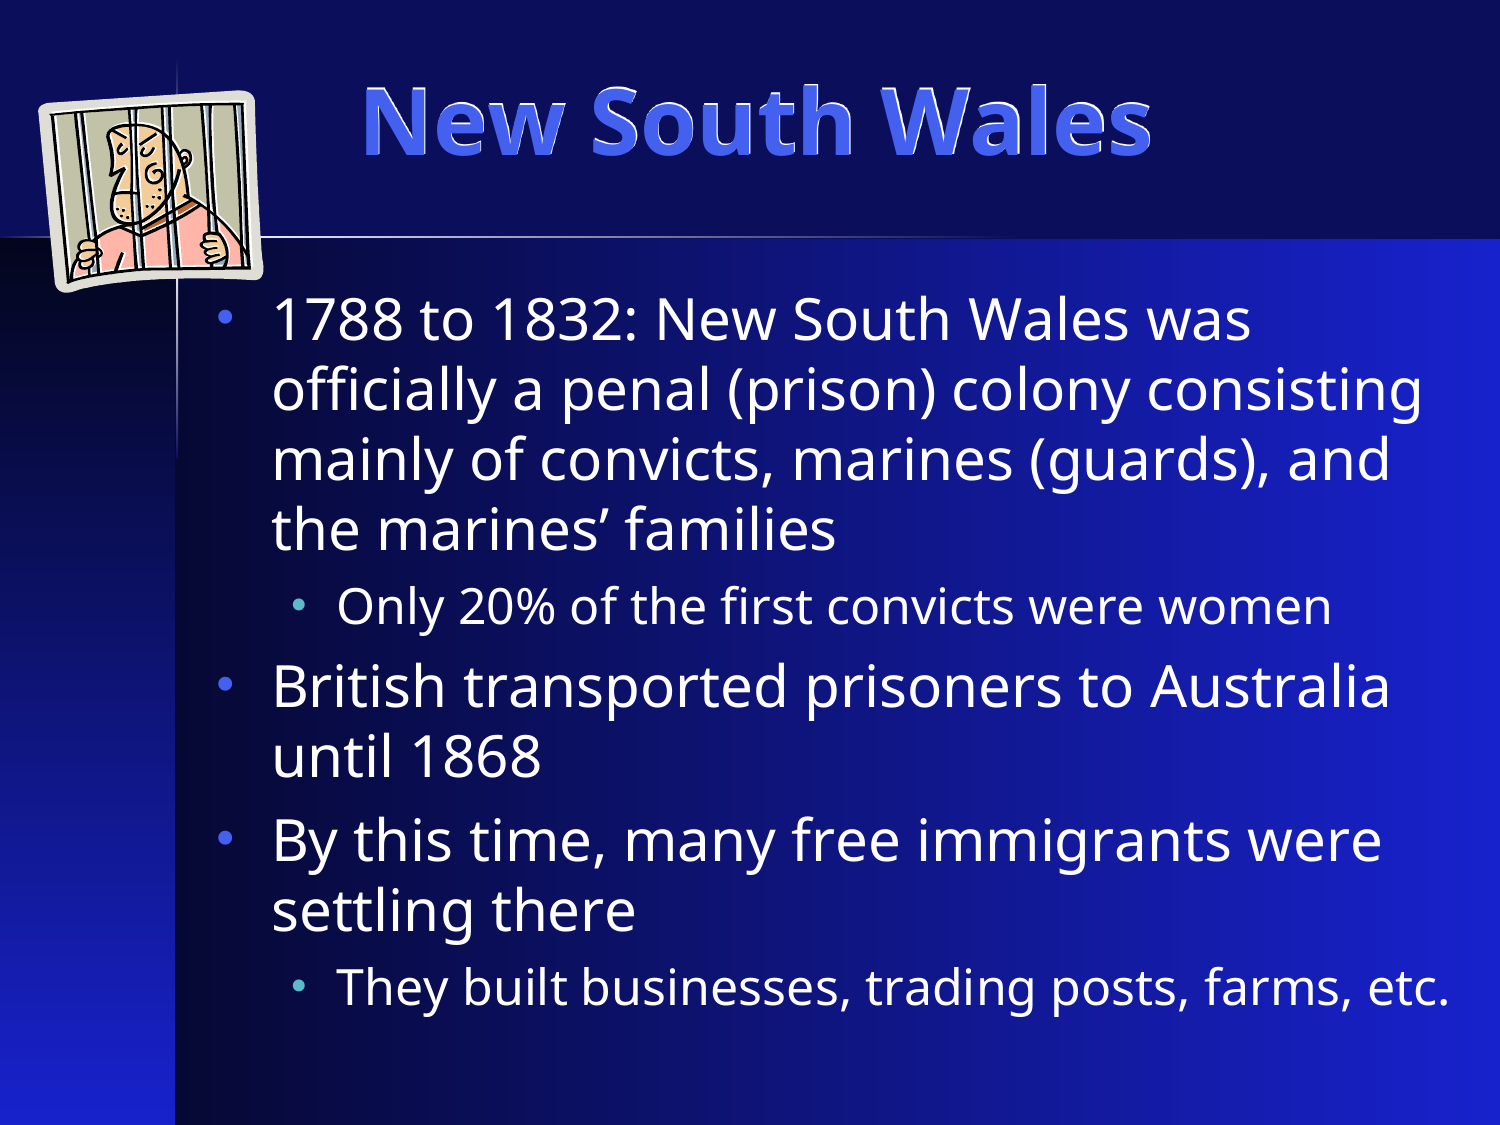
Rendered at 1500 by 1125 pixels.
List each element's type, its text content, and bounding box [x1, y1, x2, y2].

list 1788 to 1832: New South Wales was officially a penal (prison) colony consisting mainly of convicts, marines (guards), and the marines’ families Only 20% of the first convicts were women British transported prisoners to Australia until 1868 By this time, many free immigrants were settling there They built businesses, trading posts, farms, etc. [200, 275, 1476, 1026]
title New South Wales [24, 24, 1488, 213]
picture [37, 87, 267, 296]
